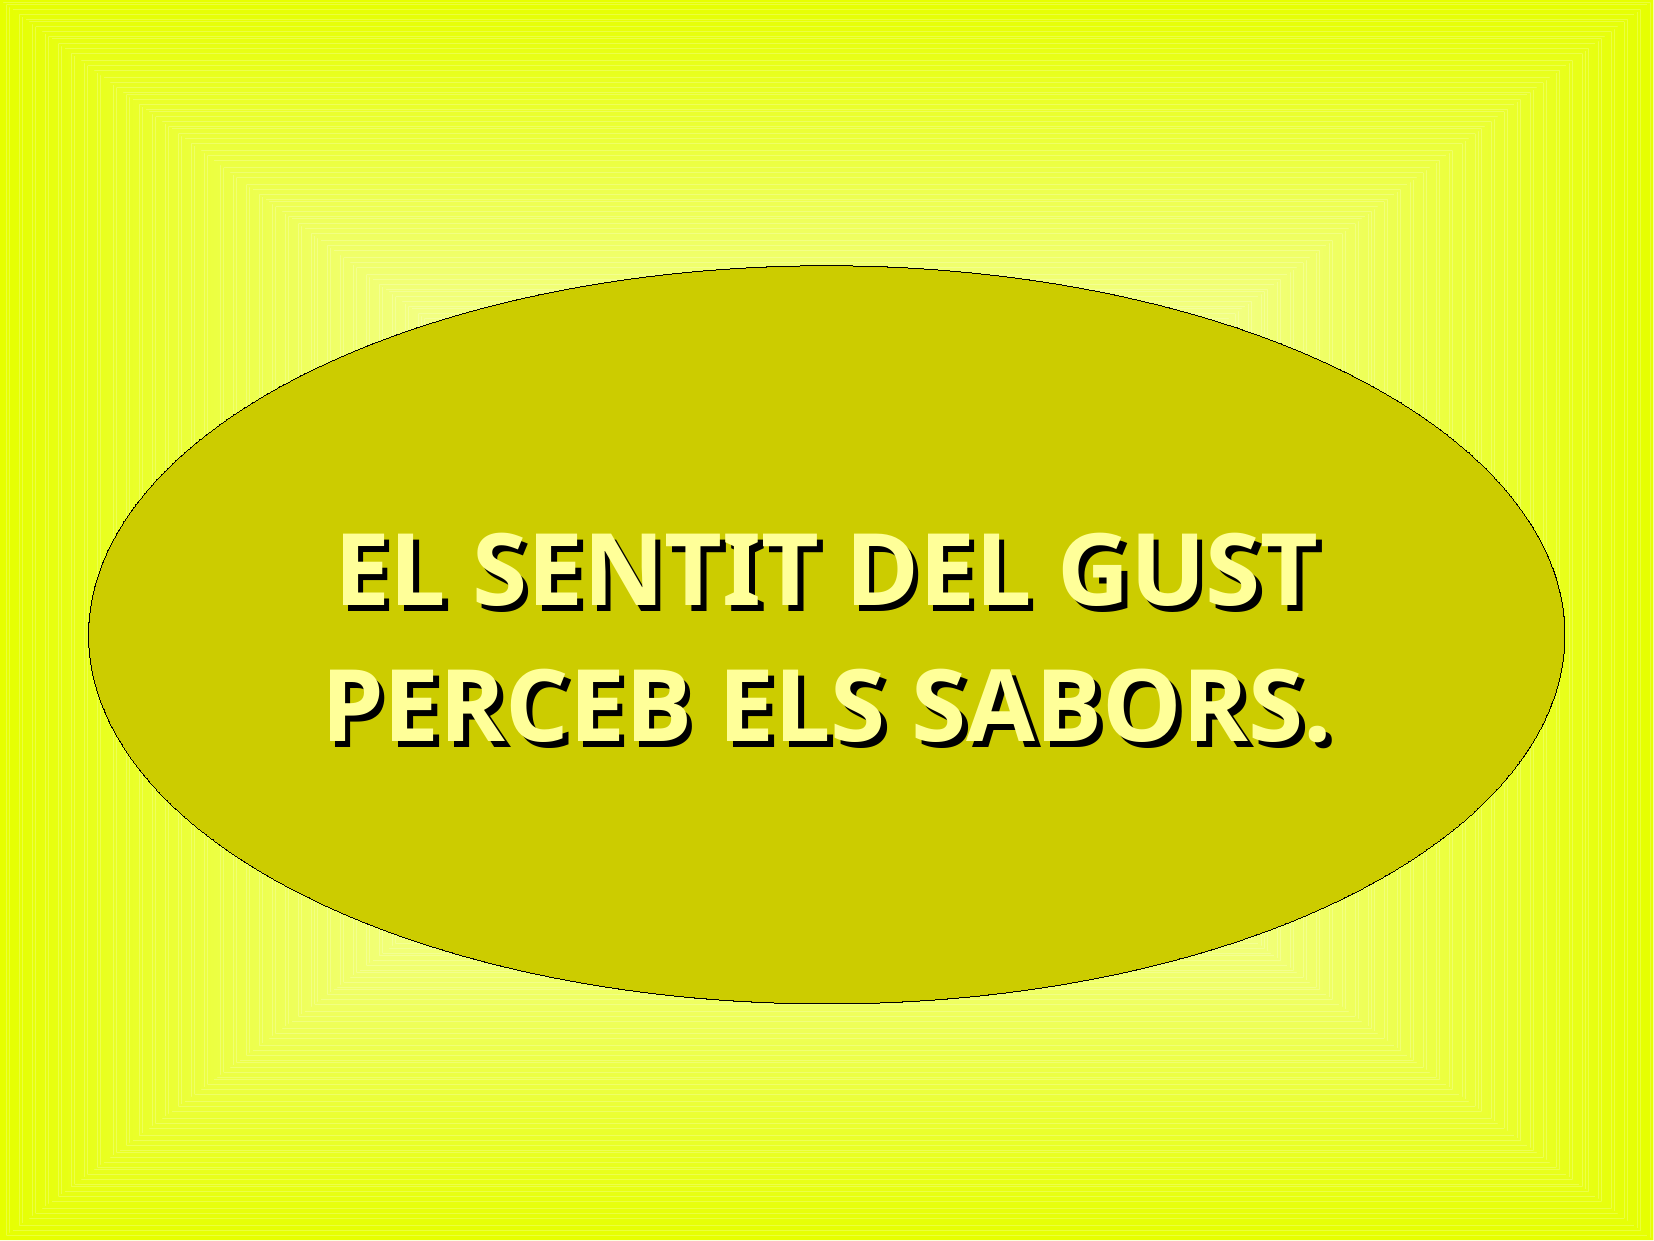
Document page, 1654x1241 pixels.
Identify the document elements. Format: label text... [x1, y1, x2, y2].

text_box EL SENTIT DEL GUST PERCEB ELS SABORS. [88, 265, 1565, 1004]
